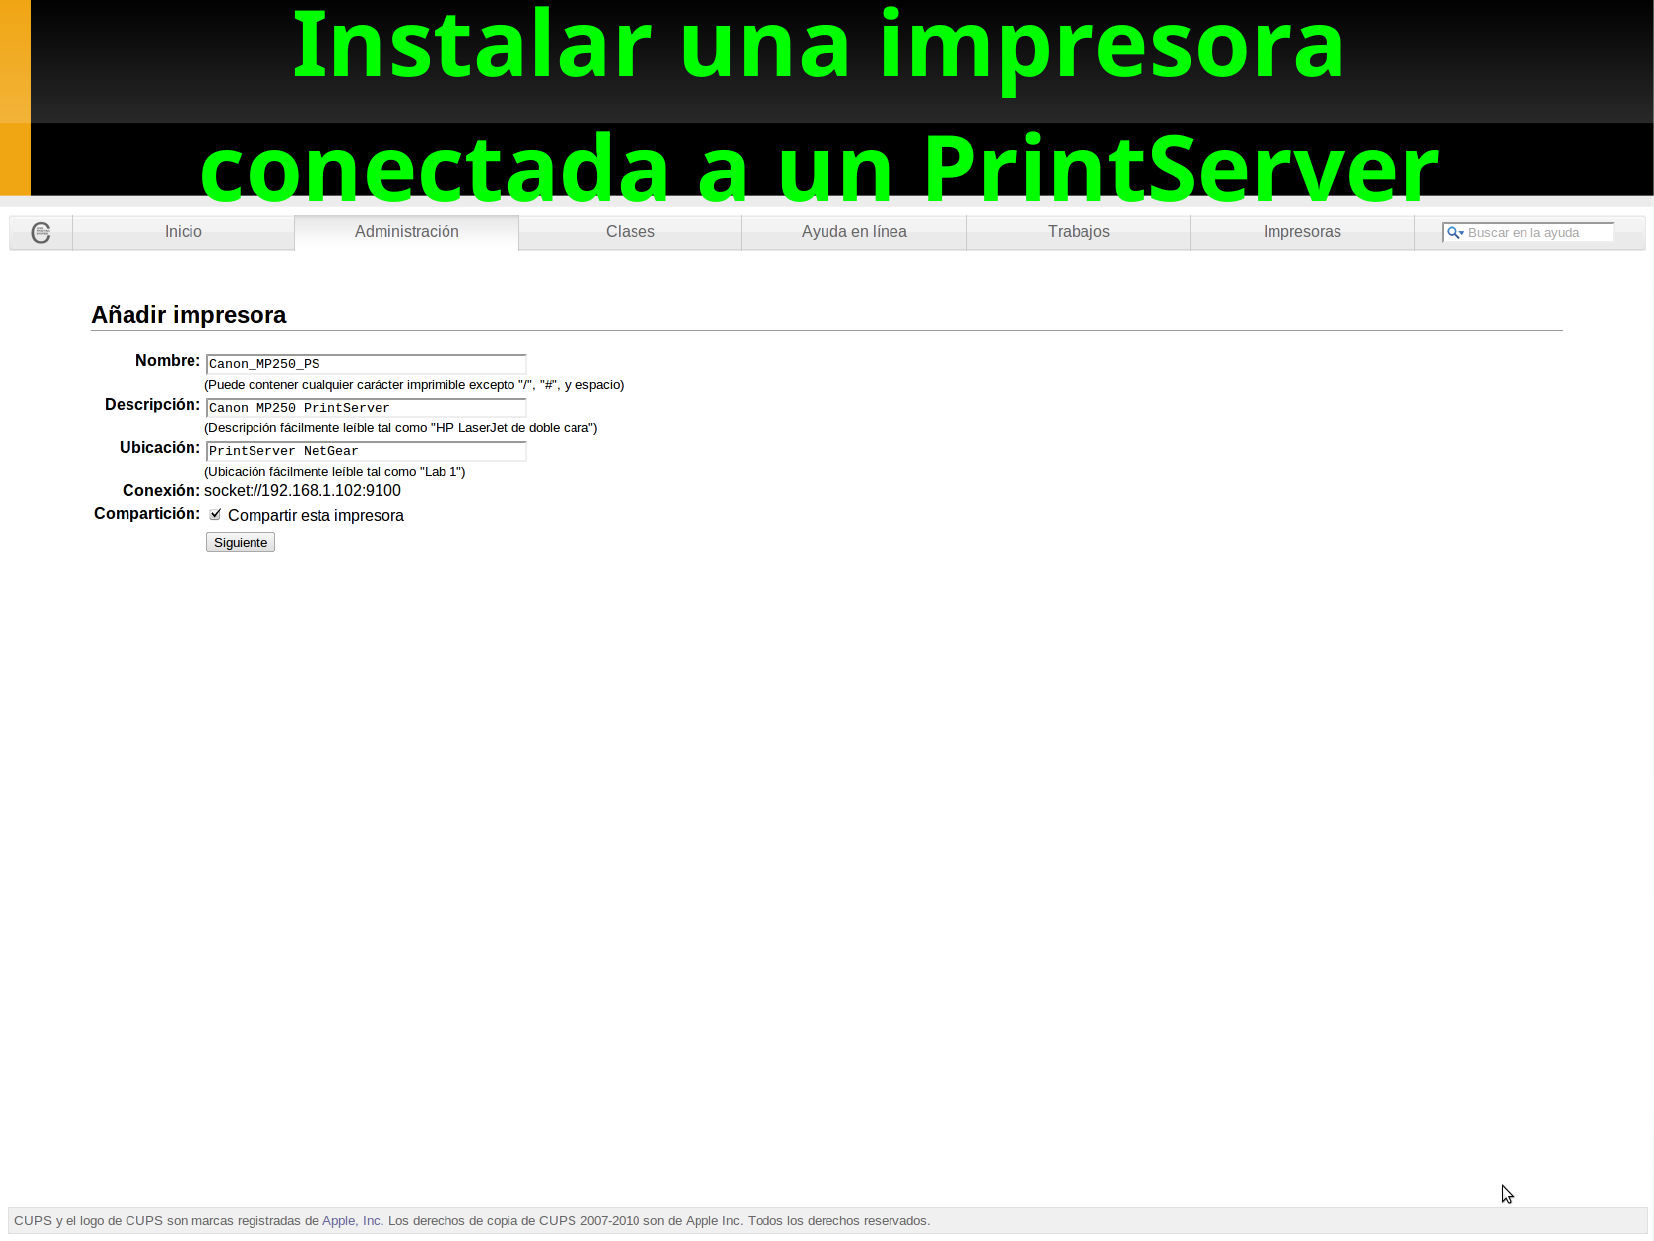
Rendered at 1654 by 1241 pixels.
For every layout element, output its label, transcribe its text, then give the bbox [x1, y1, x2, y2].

title Instalar una impresora conectada a un PrintServer [76, 0, 1565, 206]
picture [0, 0, 1654, 1241]
